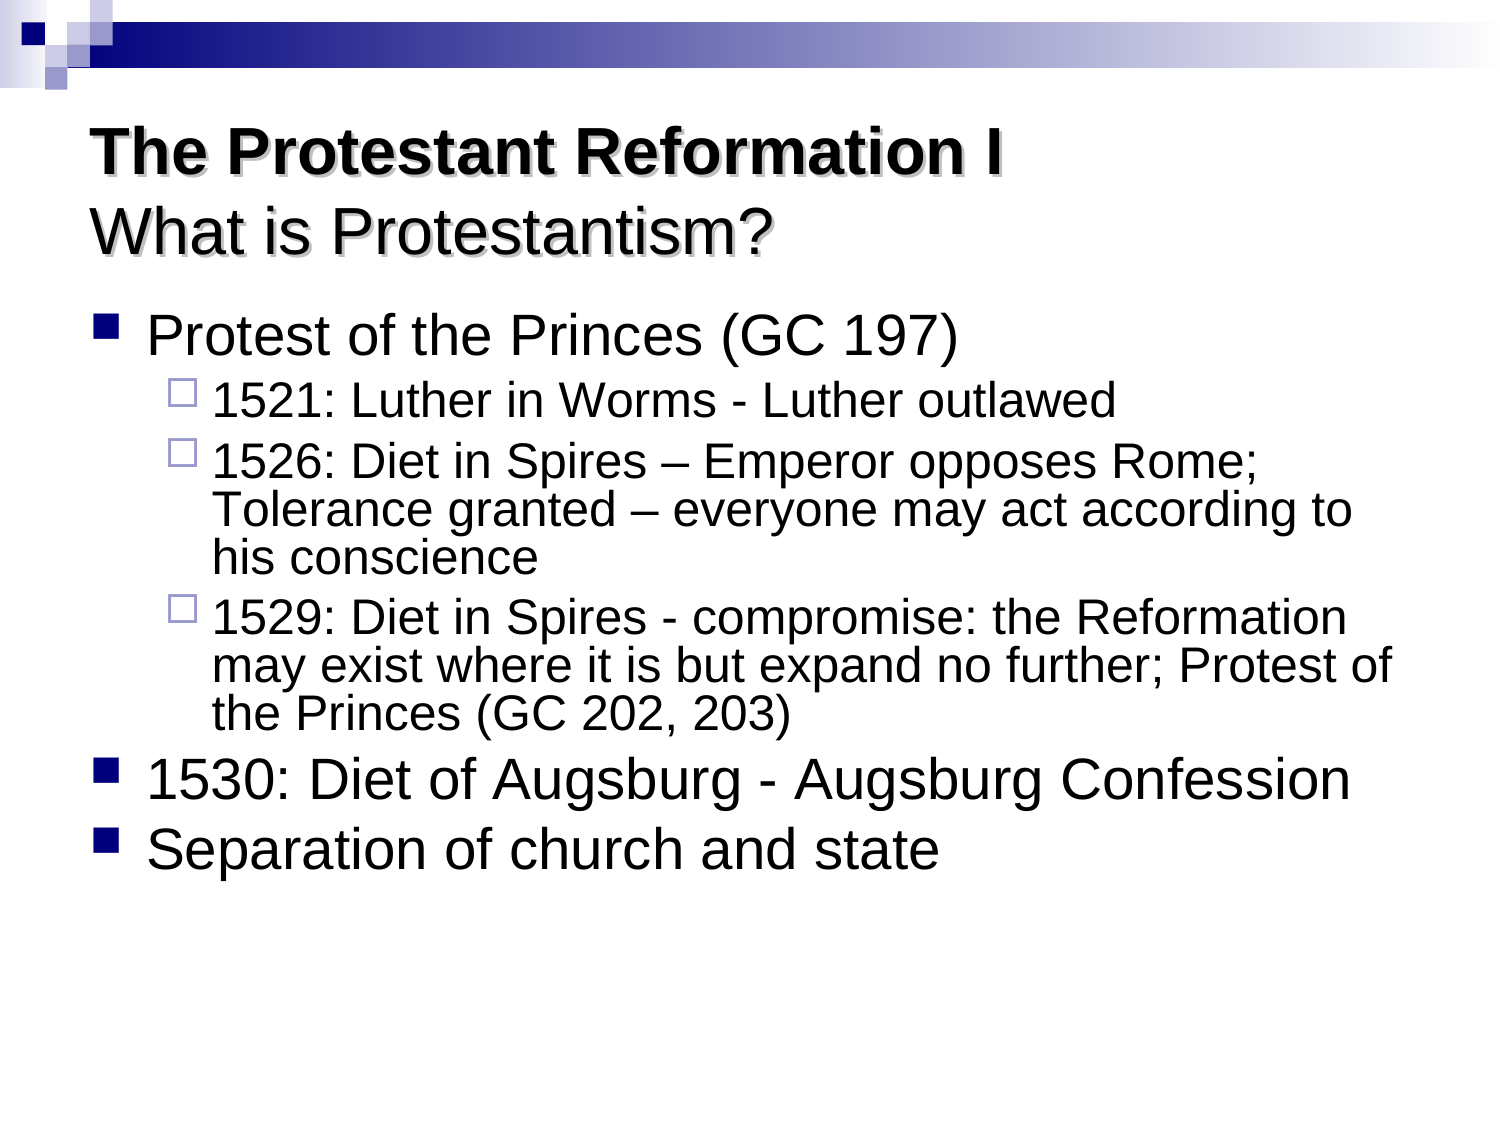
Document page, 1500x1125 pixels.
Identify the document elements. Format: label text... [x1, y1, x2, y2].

title The Protestant Reformation I What is Protestantism? [75, 75, 1426, 301]
list Protest of the Princes (GC 197) 1521: Luther in Worms - Luther outlawed 1526: Diet in Spires – Emperor opposes Rome; Tolerance granted – everyone may act according to his conscience 1529: Diet in Spires - compromise: the Reformation may exist where it is but expand no further; Protest of the Princes (GC 202, 203) 1530: Diet of Augsburg - Augsburg Confession Separation of church and state [75, 303, 1426, 1047]
